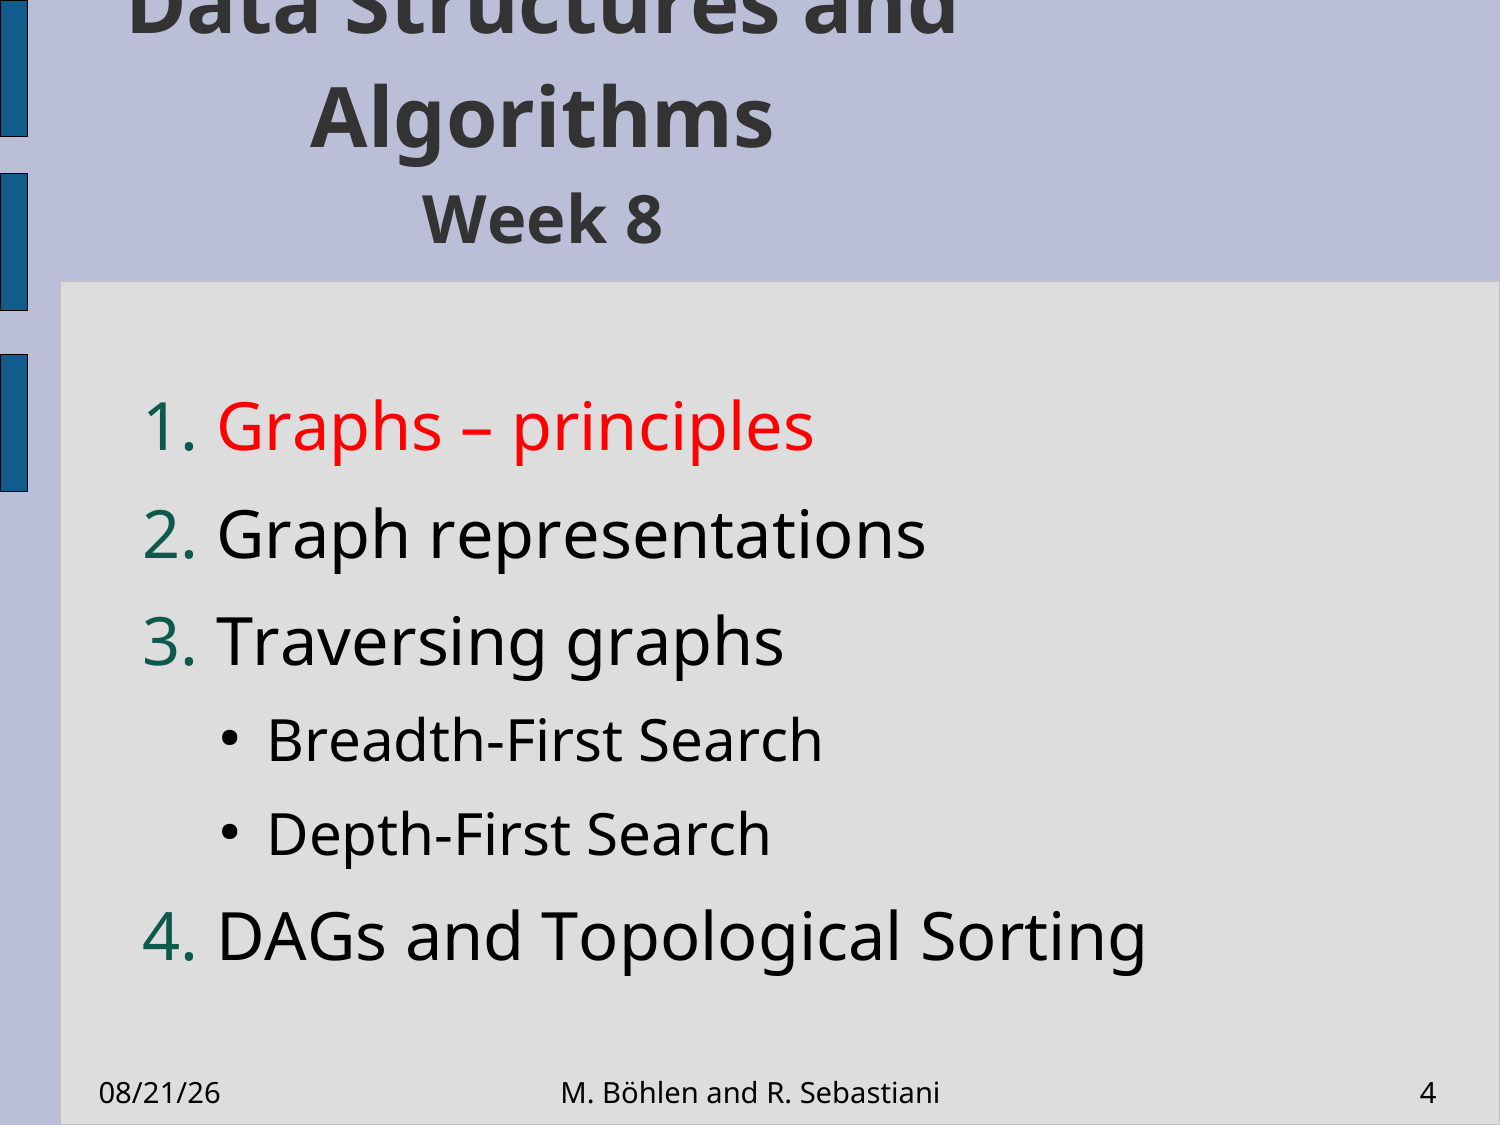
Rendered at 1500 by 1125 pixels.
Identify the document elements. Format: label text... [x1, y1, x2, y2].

title Data Structures and Algorithms Week 8 [110, 67, 1392, 271]
list Graphs – principles Graph representations Traversing graphs Breadth-First Search Depth-First Search DAGs and Topological Sorting [110, 371, 1392, 1008]
